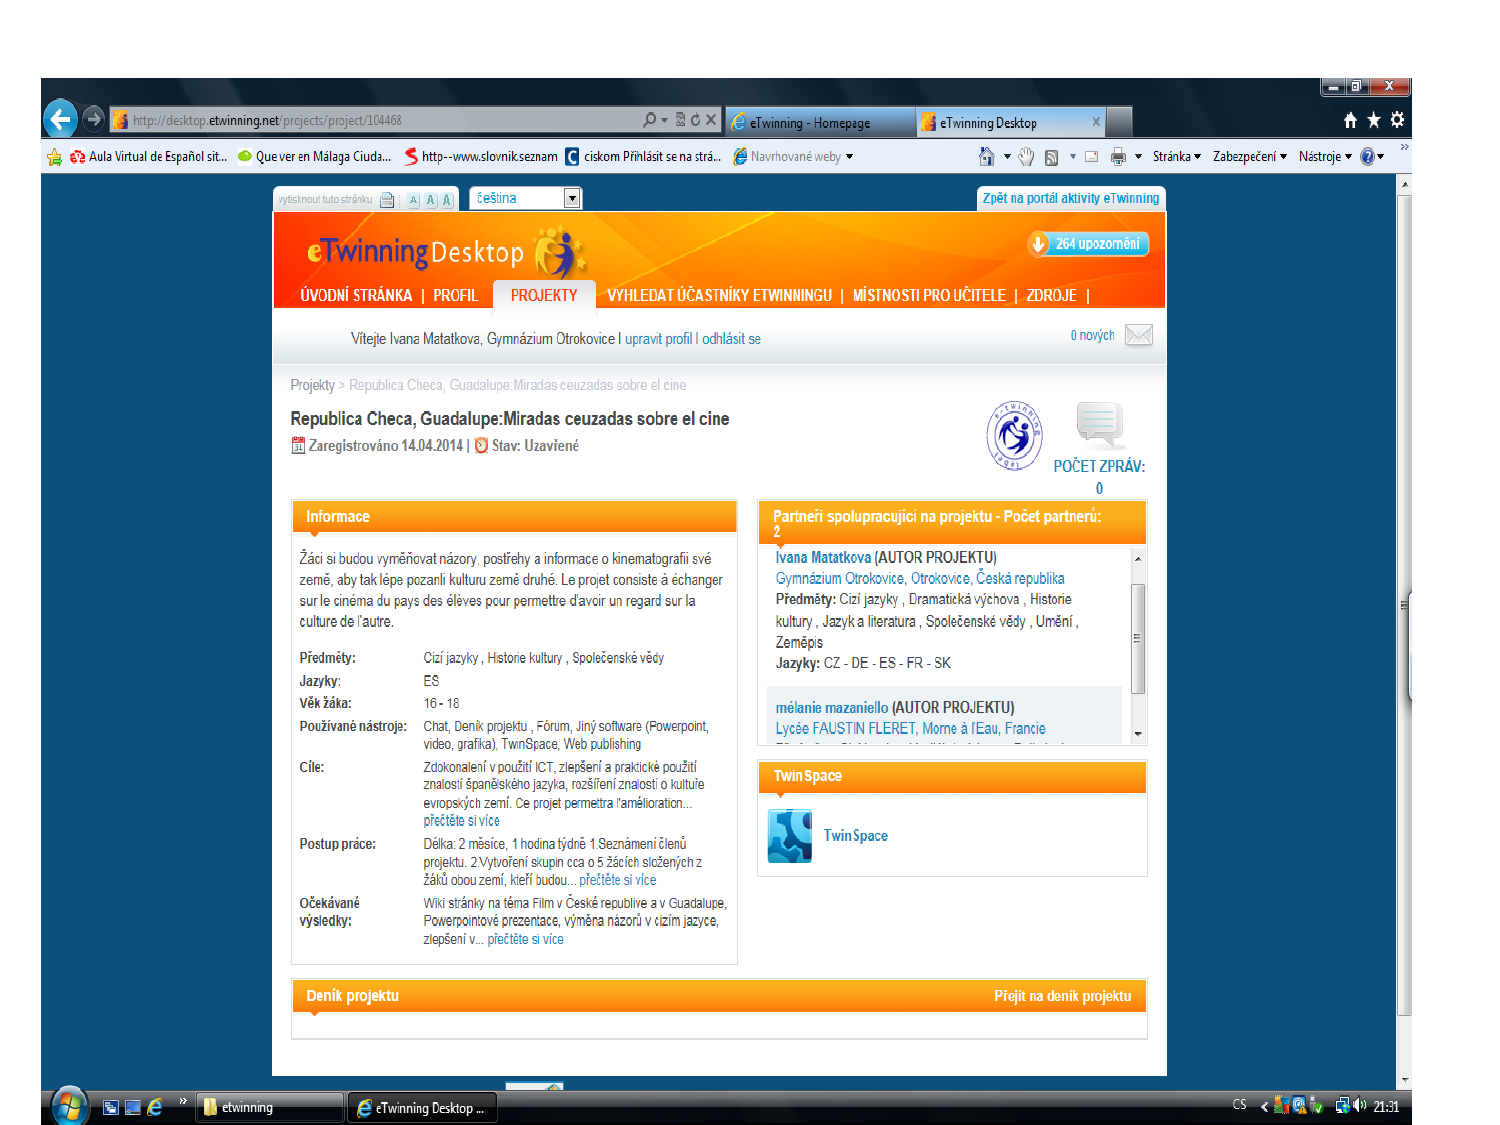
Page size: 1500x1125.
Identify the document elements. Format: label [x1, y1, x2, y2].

picture [41, 78, 1412, 1125]
